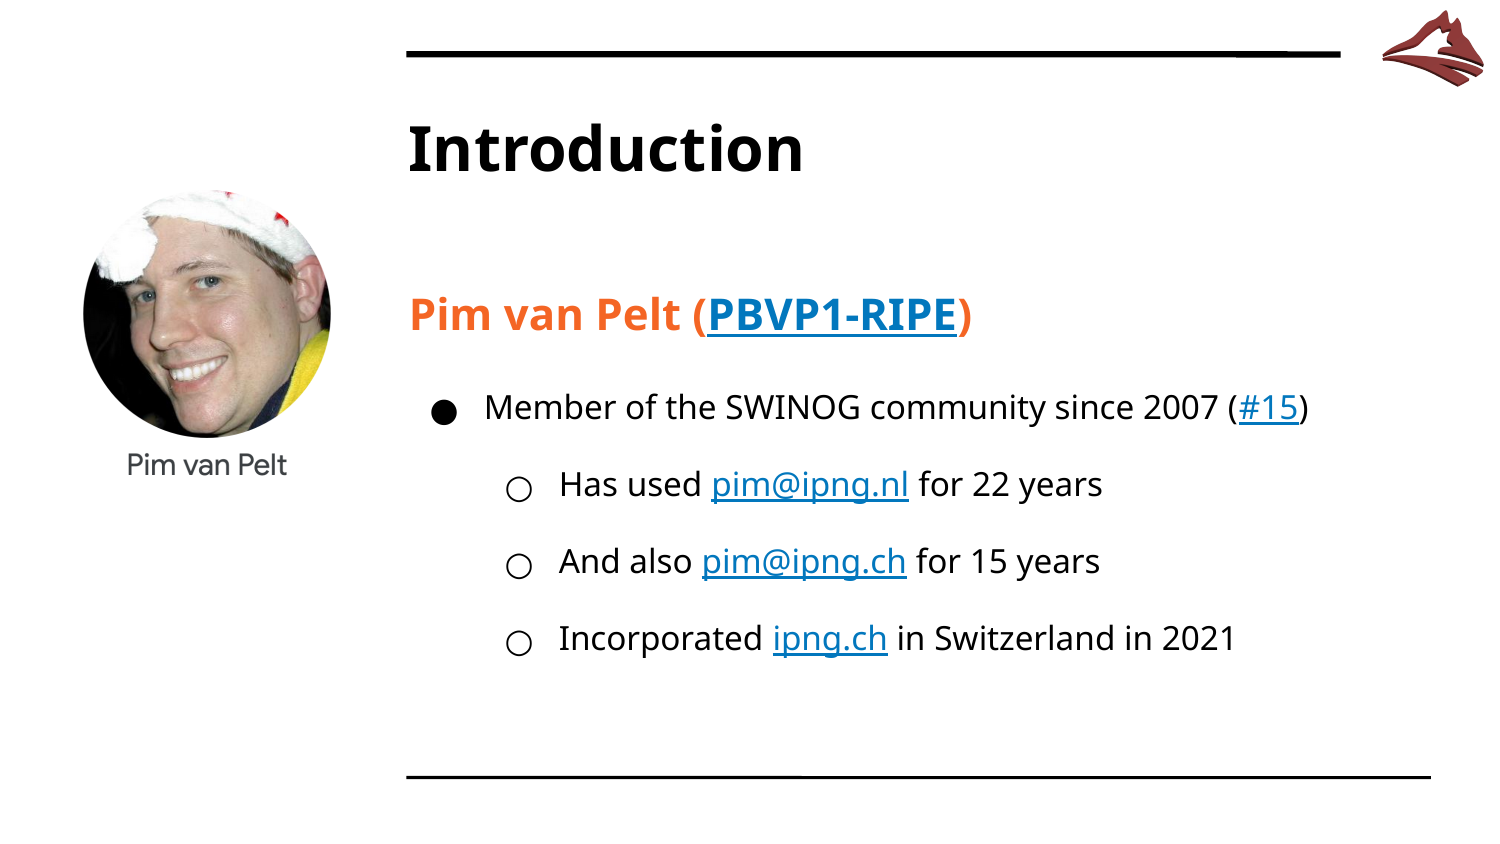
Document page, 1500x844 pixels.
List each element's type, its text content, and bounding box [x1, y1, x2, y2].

picture [1382, 10, 1484, 87]
picture [29, 145, 372, 526]
list Pim van Pelt (PBVP1-RIPE) Member of the SWINOG community since 2007 (#15) Has used pim@ipng.nl for 22 years And also pim@ipng.ch for 15 years Incorporated ipng.ch in Switzerland in 2021 [393, 262, 1431, 756]
title Introduction [393, 94, 1431, 199]
